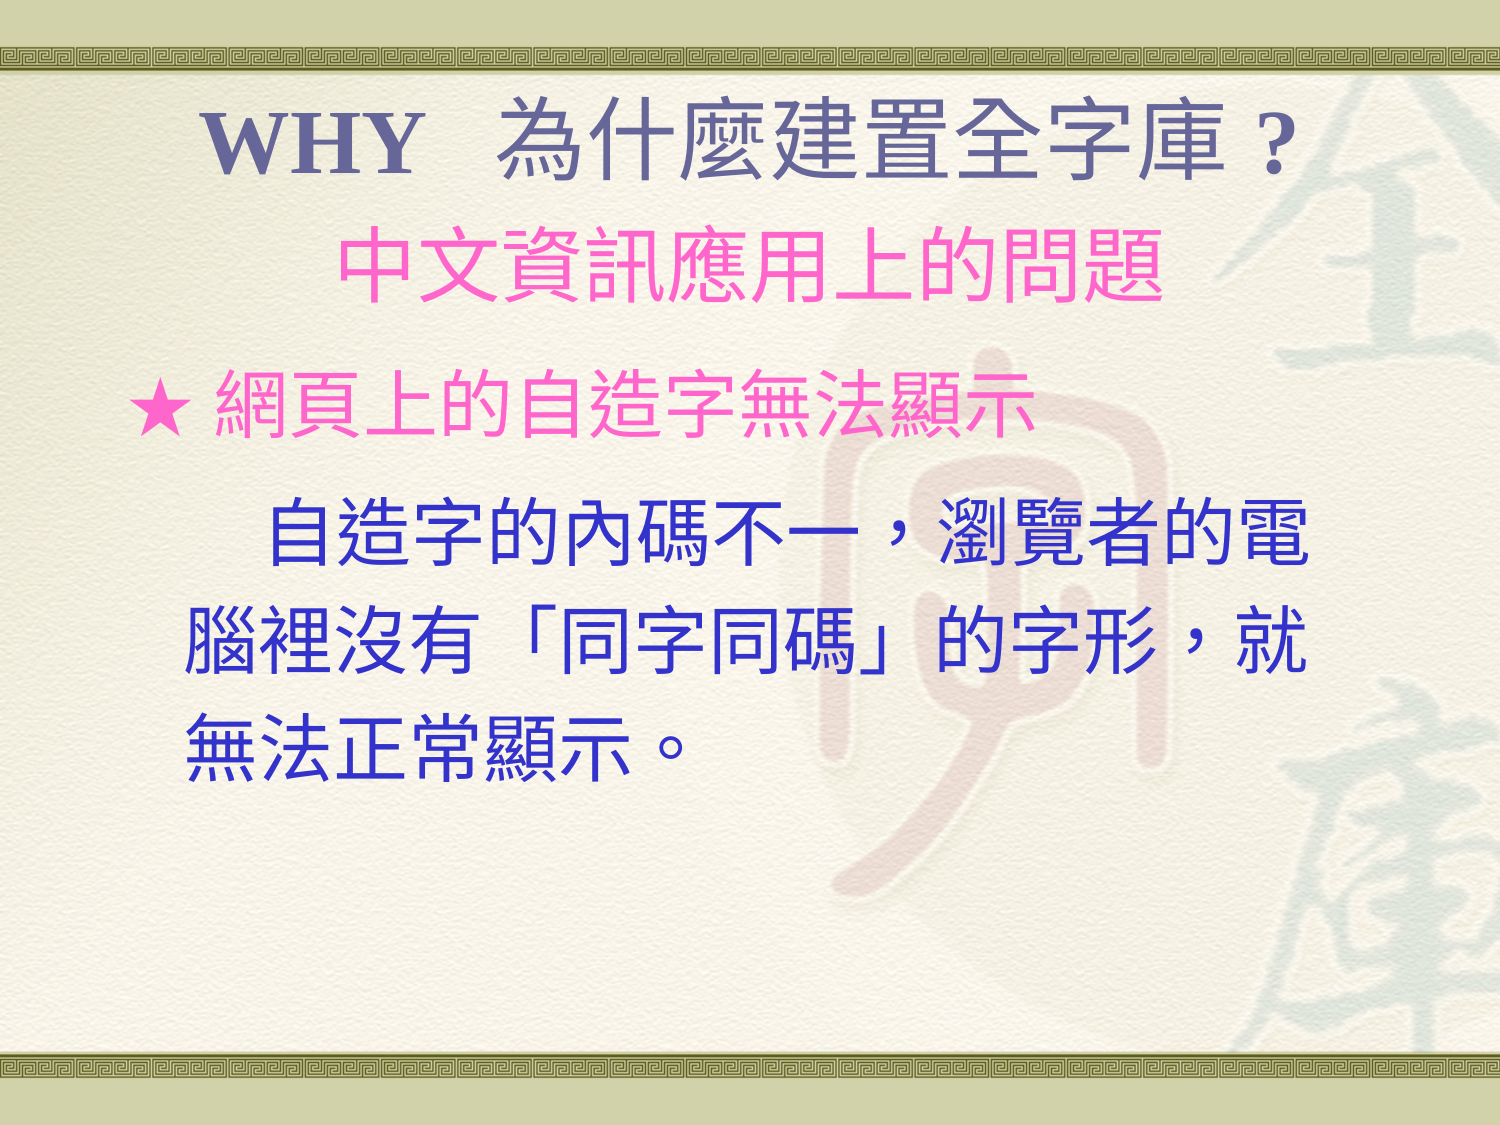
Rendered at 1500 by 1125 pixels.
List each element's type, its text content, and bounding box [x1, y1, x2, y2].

list ★網頁上的自造字無法顯示 自造字的內碼不一，瀏覽者的電腦裡沒有「同字同碼」的字形，就無法正常顯示。 [112, 338, 1388, 835]
title WHY 為什麼建置全字庫? 中文資訊應用上的問題 [112, 81, 1388, 307]
picture [0, 0, 1500, 1125]
